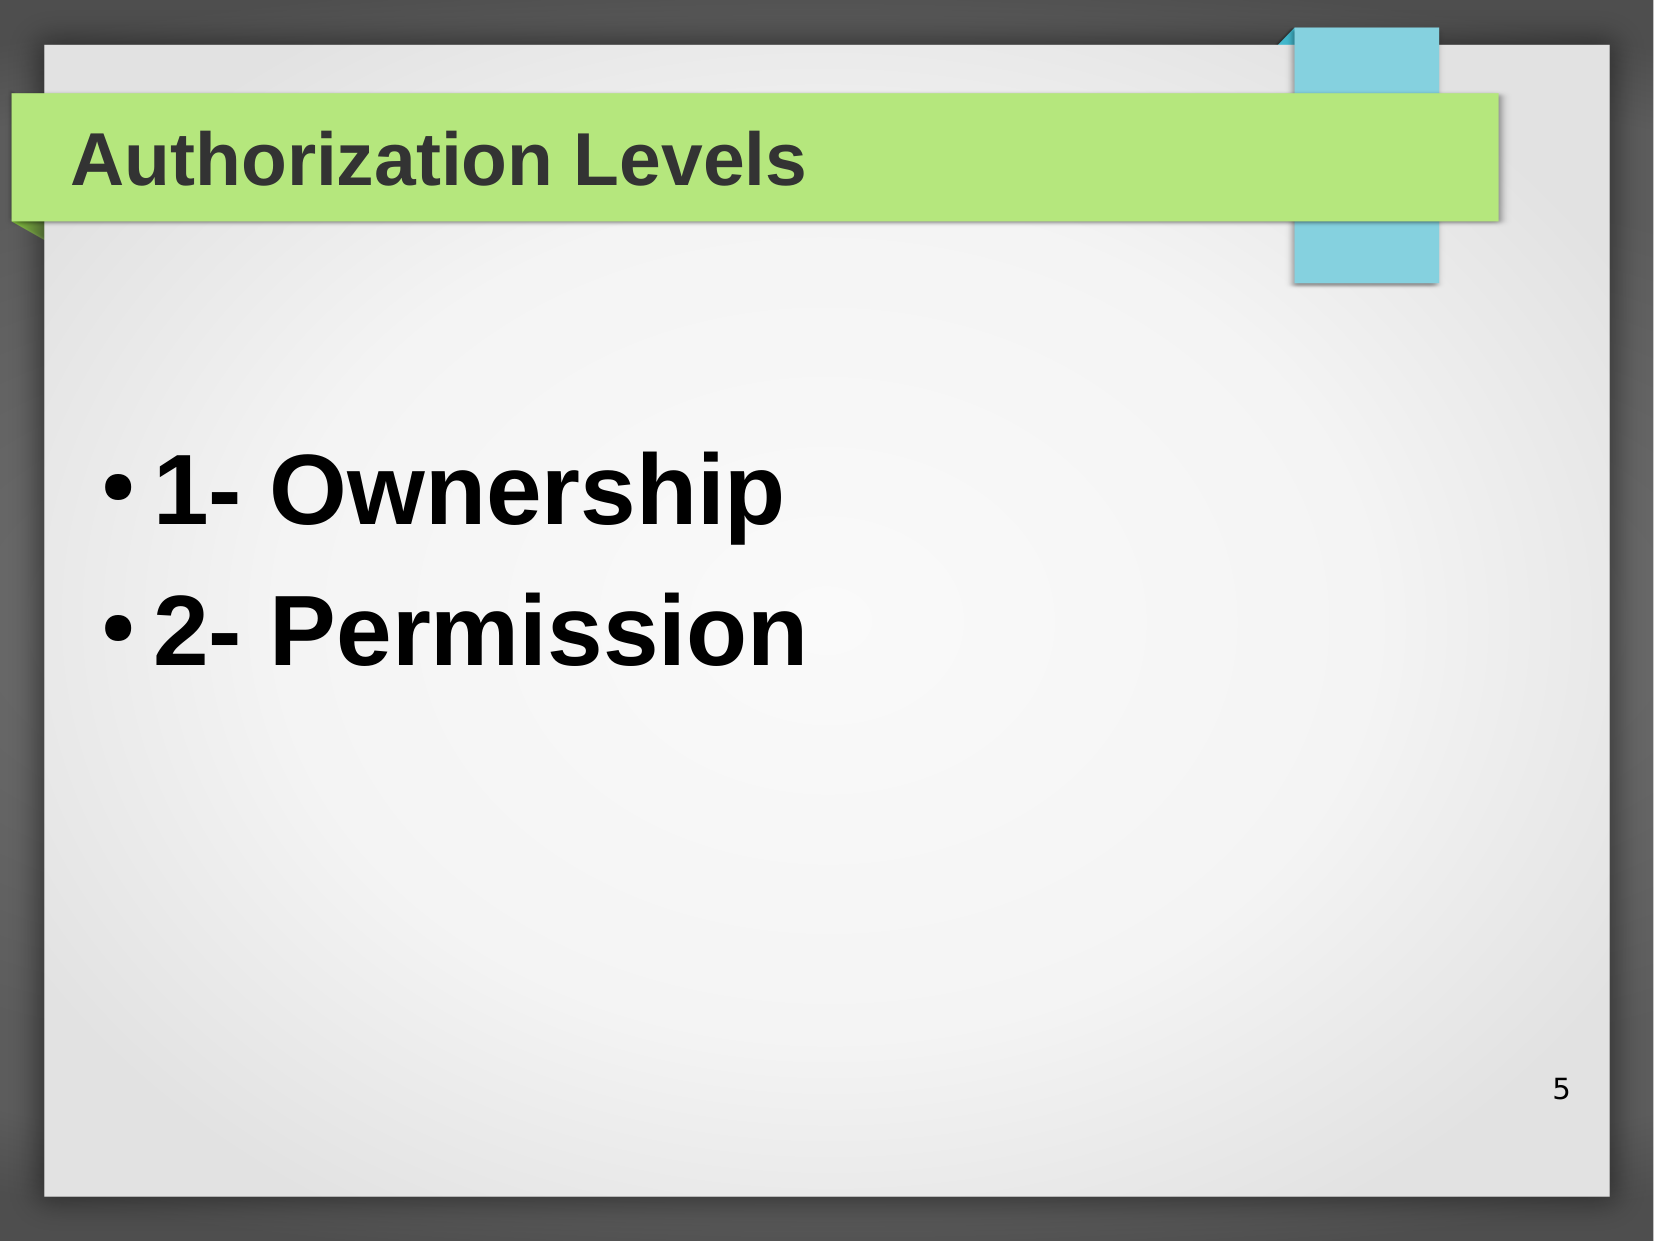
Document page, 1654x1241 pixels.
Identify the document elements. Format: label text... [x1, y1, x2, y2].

picture [0, 0, 1654, 1241]
title Authorization Levels [70, 106, 1229, 213]
list 1- Ownership 2- Permission [82, 343, 1538, 1063]
